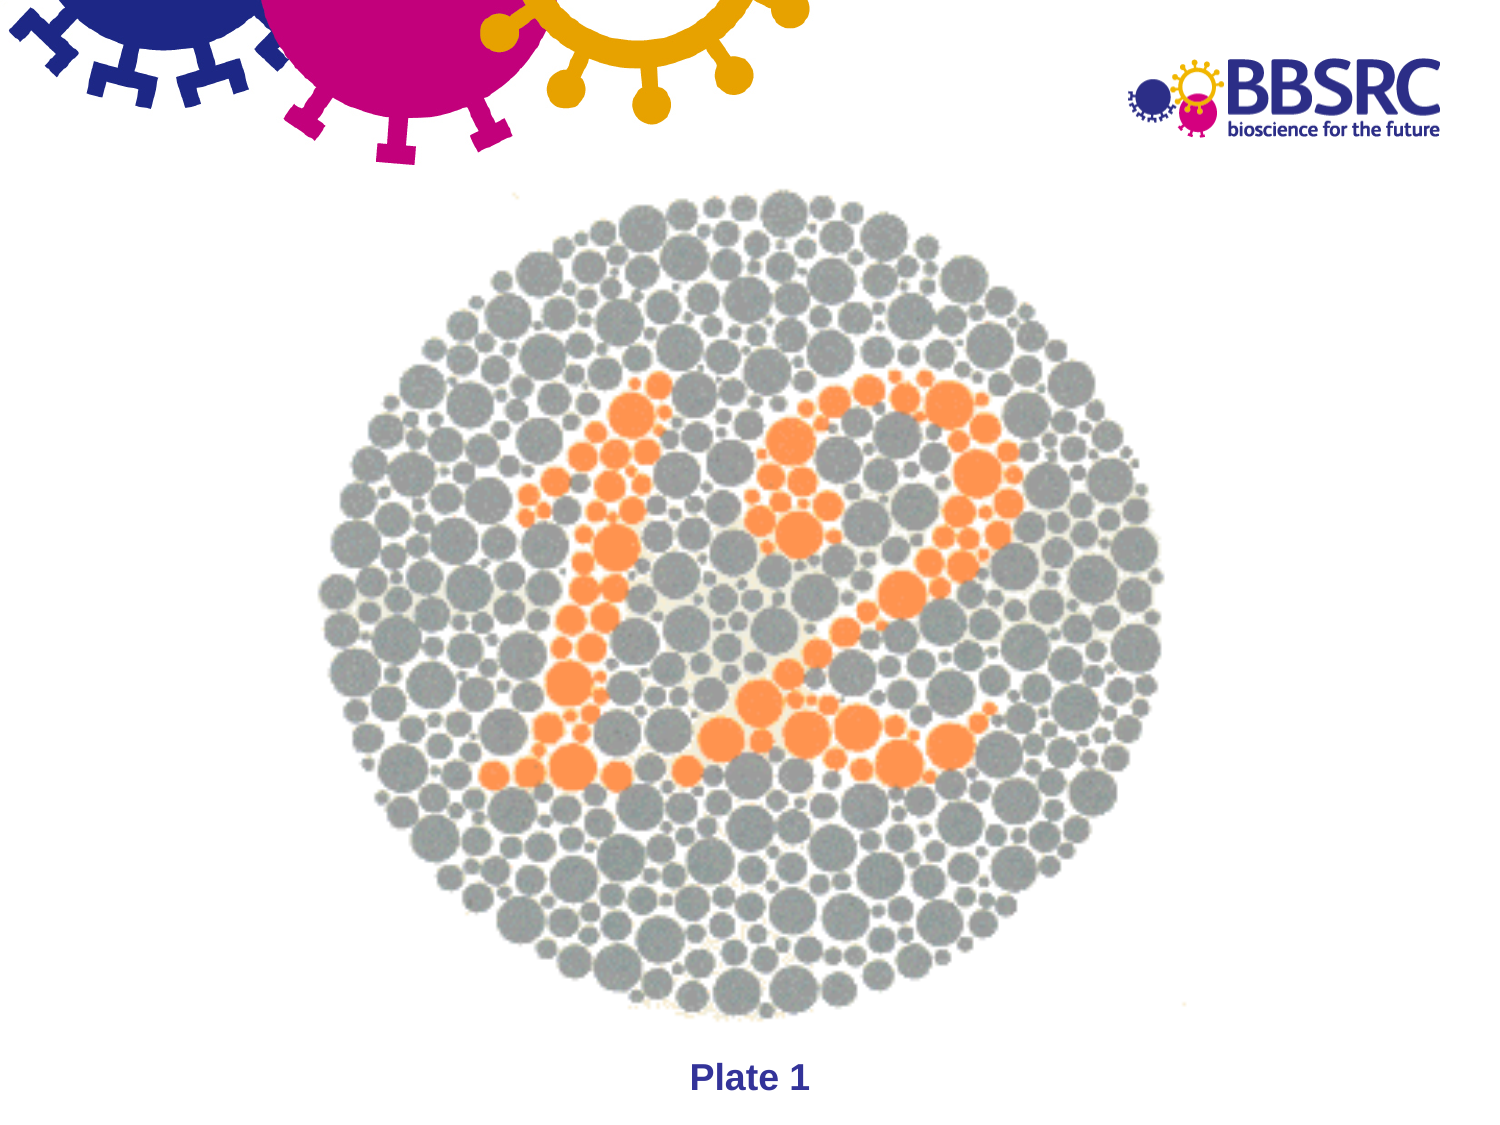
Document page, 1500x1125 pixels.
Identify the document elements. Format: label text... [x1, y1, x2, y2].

picture [310, 172, 1190, 1036]
text_box Plate 1 [431, 1045, 1069, 1106]
